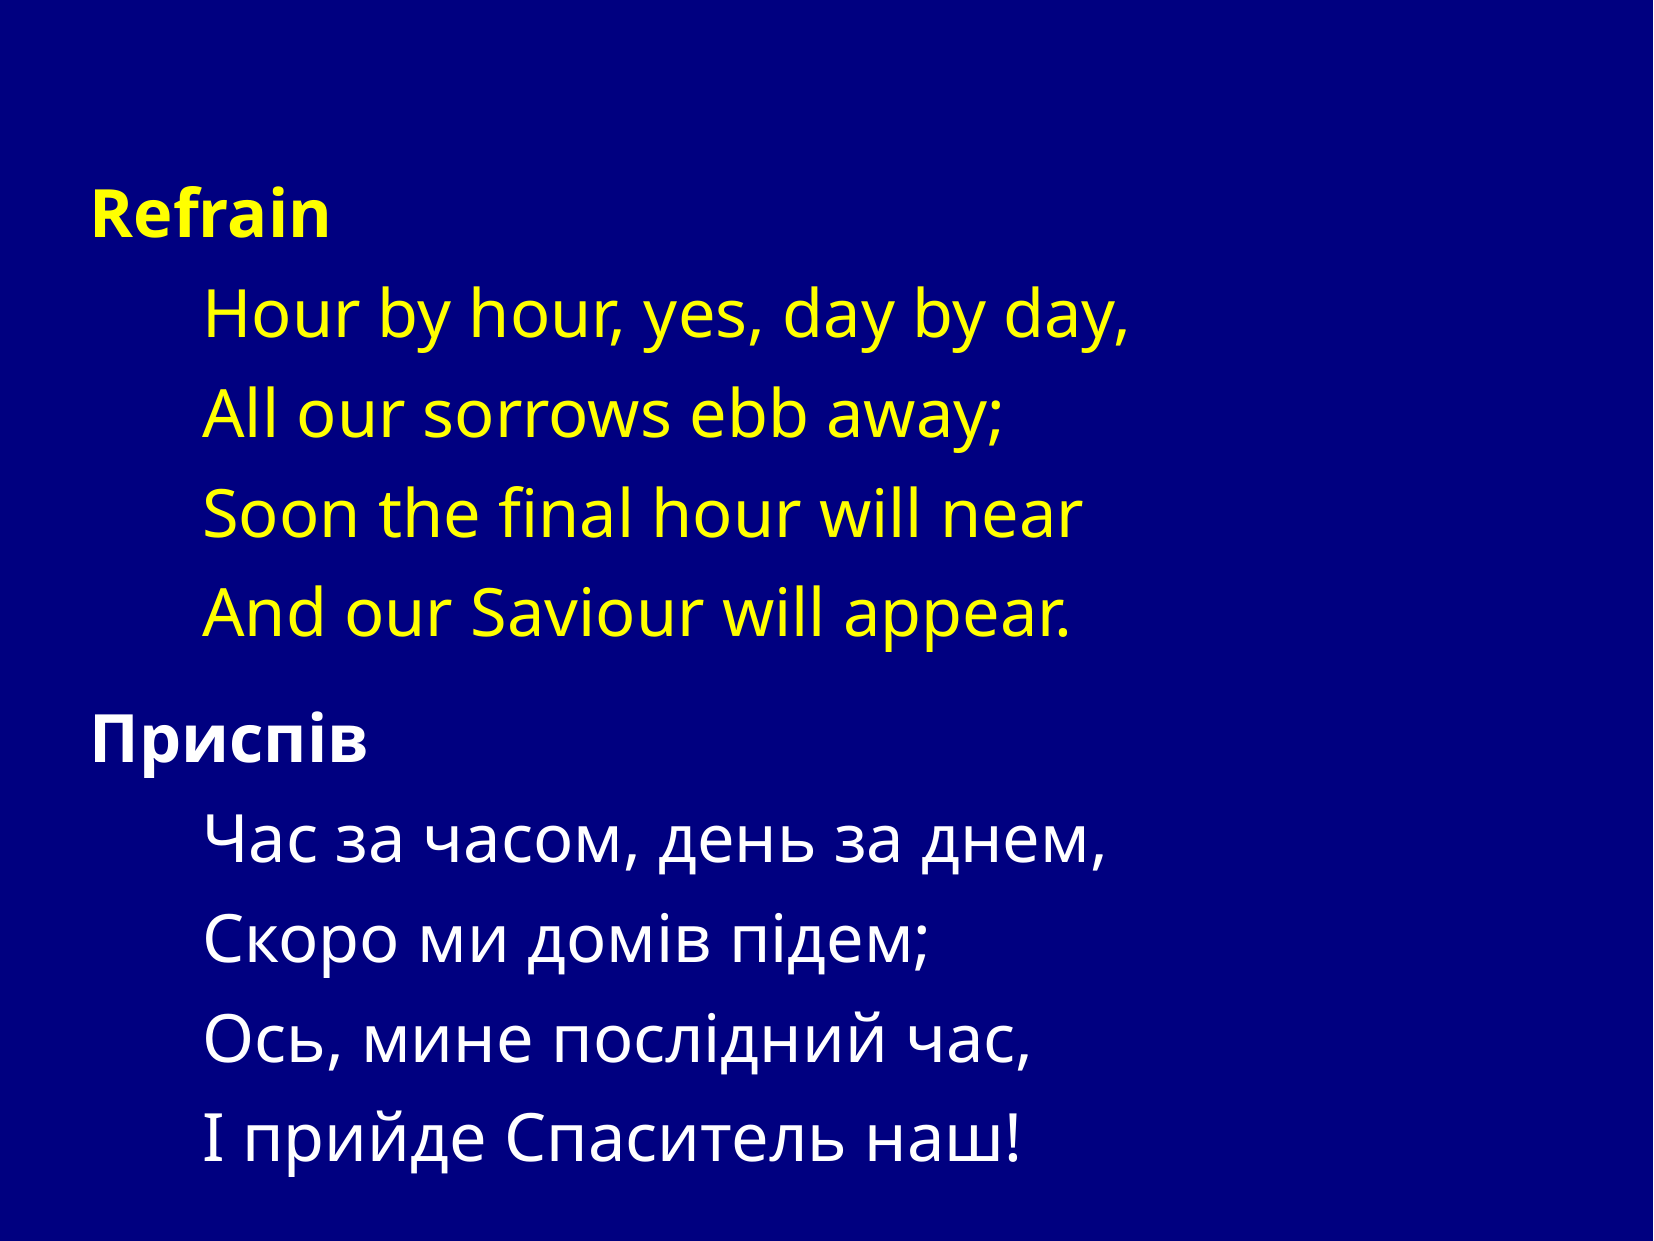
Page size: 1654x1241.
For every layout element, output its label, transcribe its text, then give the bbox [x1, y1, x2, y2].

text_box Приспів Час за часом, день за днем, Скоро ми домів підем; Ось, мине послідний час, І прийде Спаситель наш! [75, 675, 1576, 1163]
text_box Refrain Hour by hour, yes, day by day, All our sorrows ebb away; Soon the final hour will near And our Saviour will appear. [75, 150, 1576, 638]
